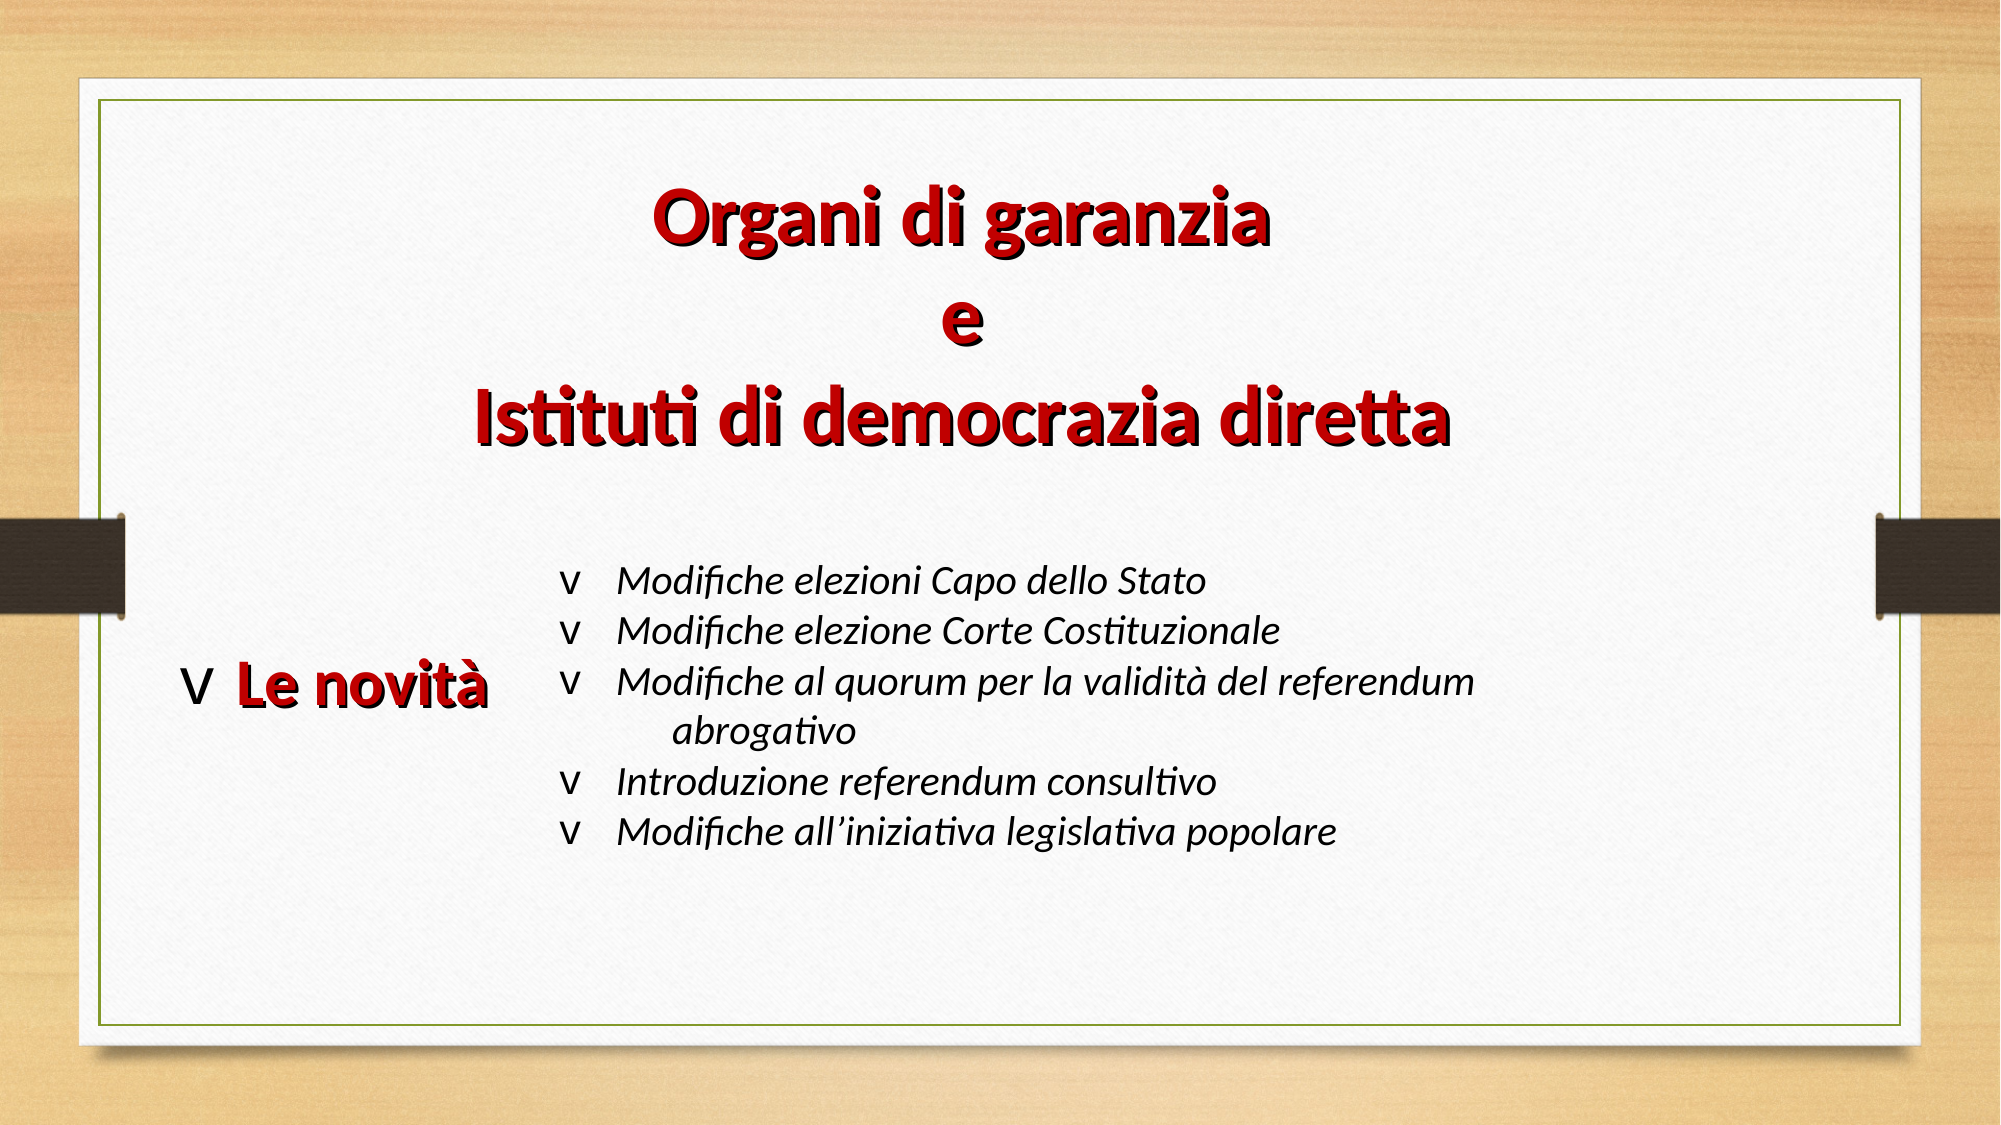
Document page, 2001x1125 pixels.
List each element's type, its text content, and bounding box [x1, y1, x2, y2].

text_box Organi di garanzia e Istituti di democrazia diretta [425, 152, 1499, 471]
text_box Modifiche elezioni Capo dello Stato Modifiche elezione Corte Costituzionale Modifiche al quorum per la validità del referendum abrogativo Introduzione referendum consultivo Modifiche all’iniziativa legislativa popolare [544, 545, 1592, 864]
text_box Le novità [165, 631, 617, 726]
